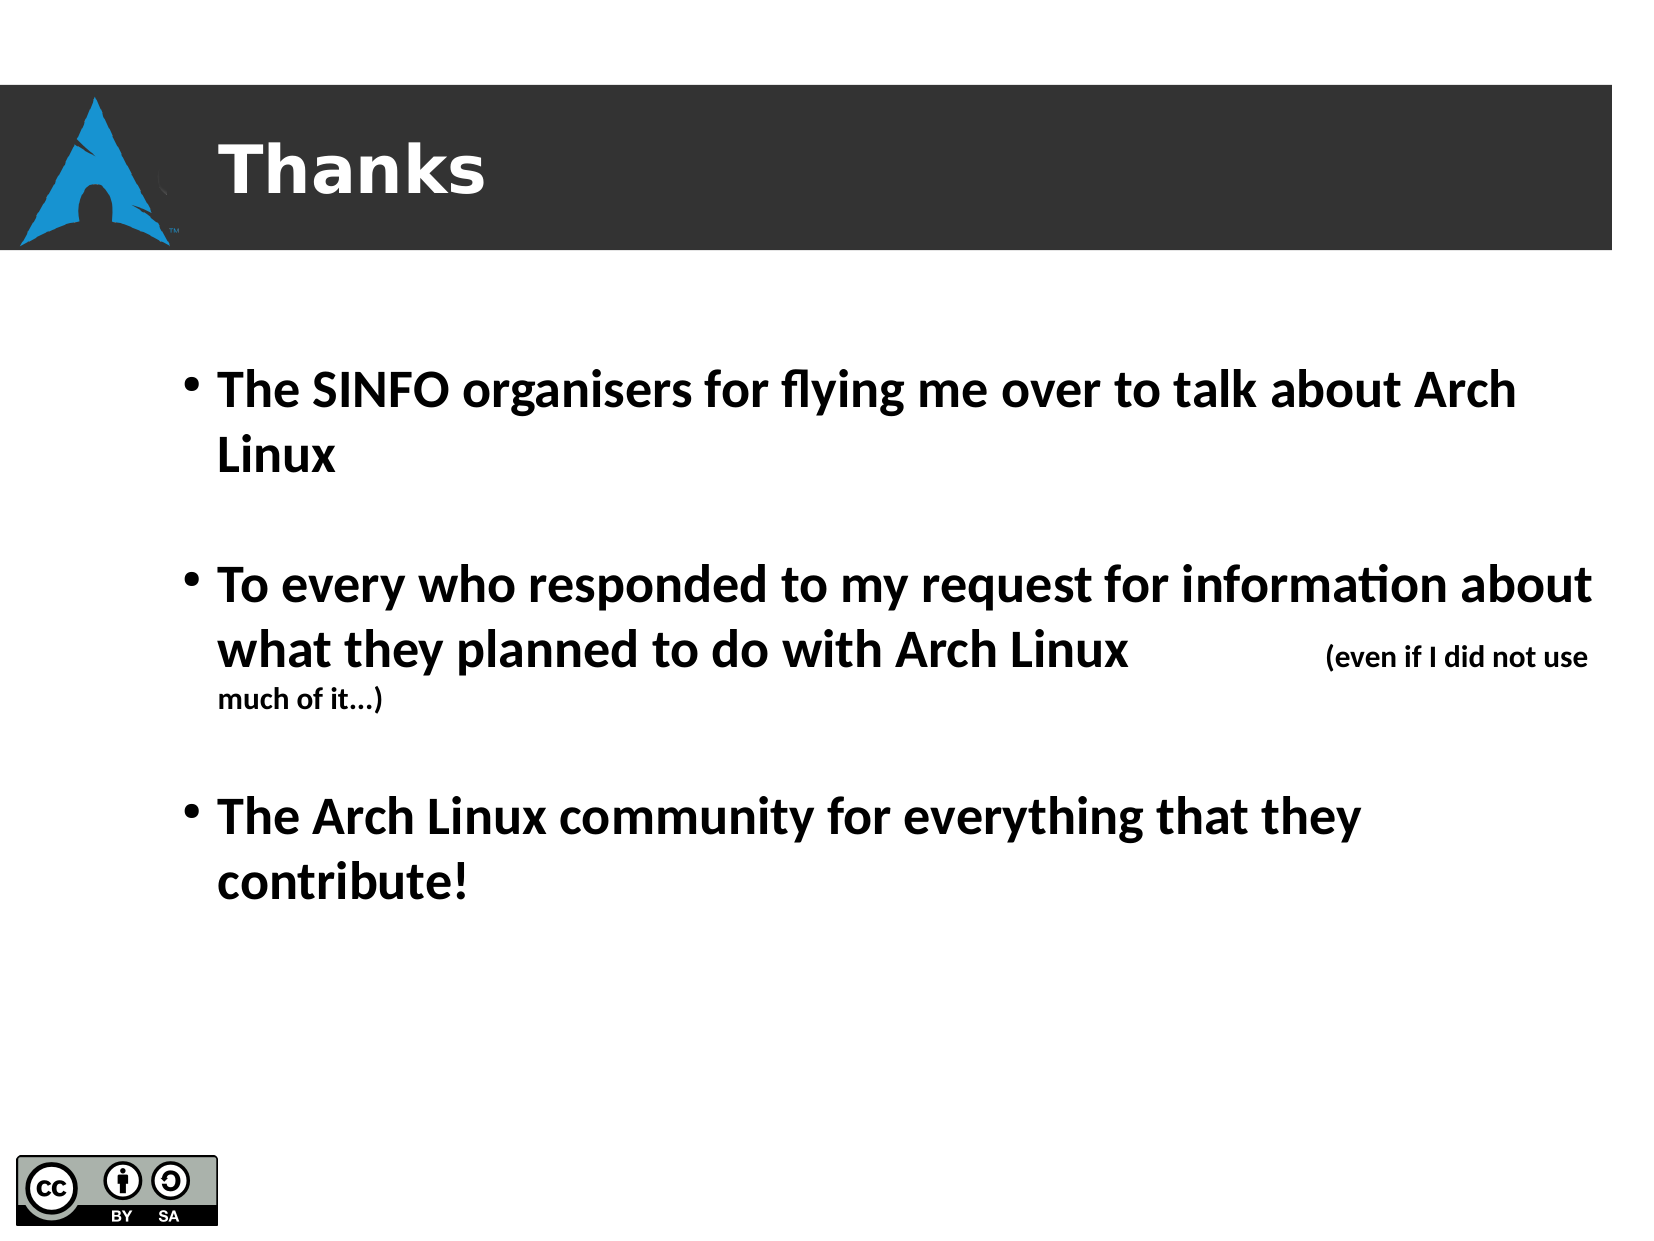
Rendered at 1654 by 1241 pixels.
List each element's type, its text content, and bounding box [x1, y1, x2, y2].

text_box The SINFO organisers for flying me over to talk about Arch Linux To every who responded to my request for information about what they planned to do with Arch Linux (even if I did not use much of it...) The Arch Linux community for everything that they contribute! [167, 345, 1612, 1134]
picture [0, 81, 188, 260]
text_box Thanks [188, 84, 1612, 250]
picture [16, 1155, 218, 1227]
